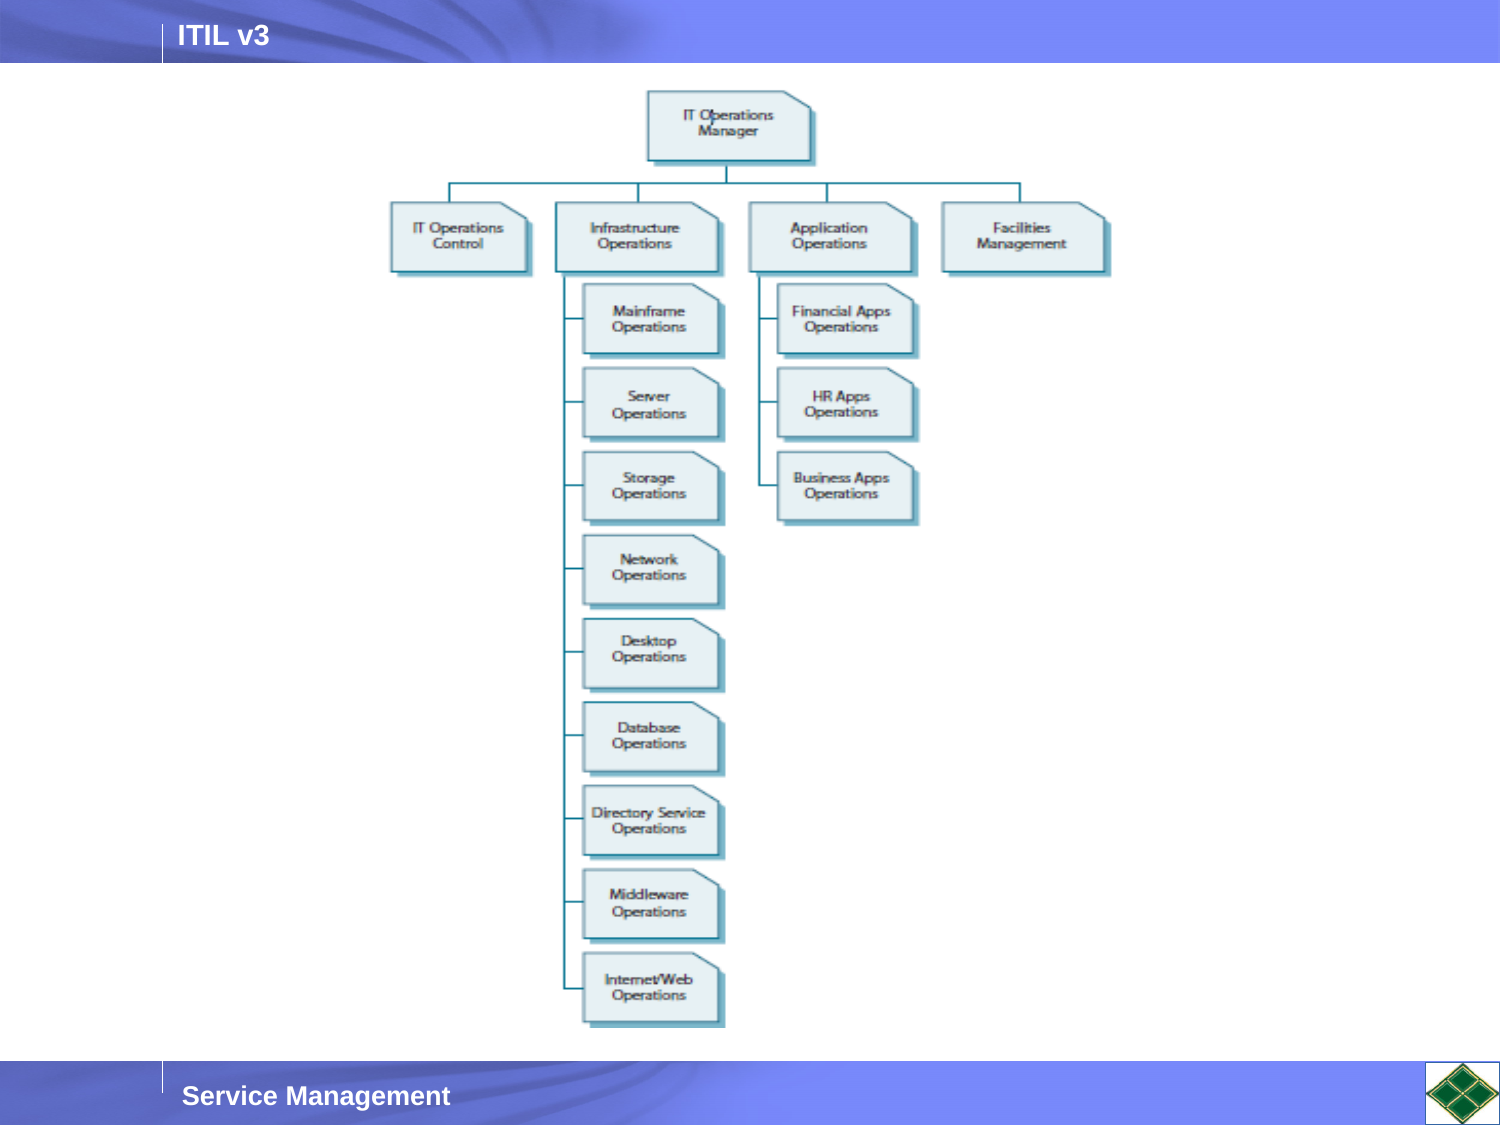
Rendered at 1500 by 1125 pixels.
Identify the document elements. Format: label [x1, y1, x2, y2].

picture [377, 82, 1122, 1028]
picture [1426, 1063, 1499, 1124]
picture [0, 0, 1500, 63]
picture [0, 1061, 1500, 1125]
